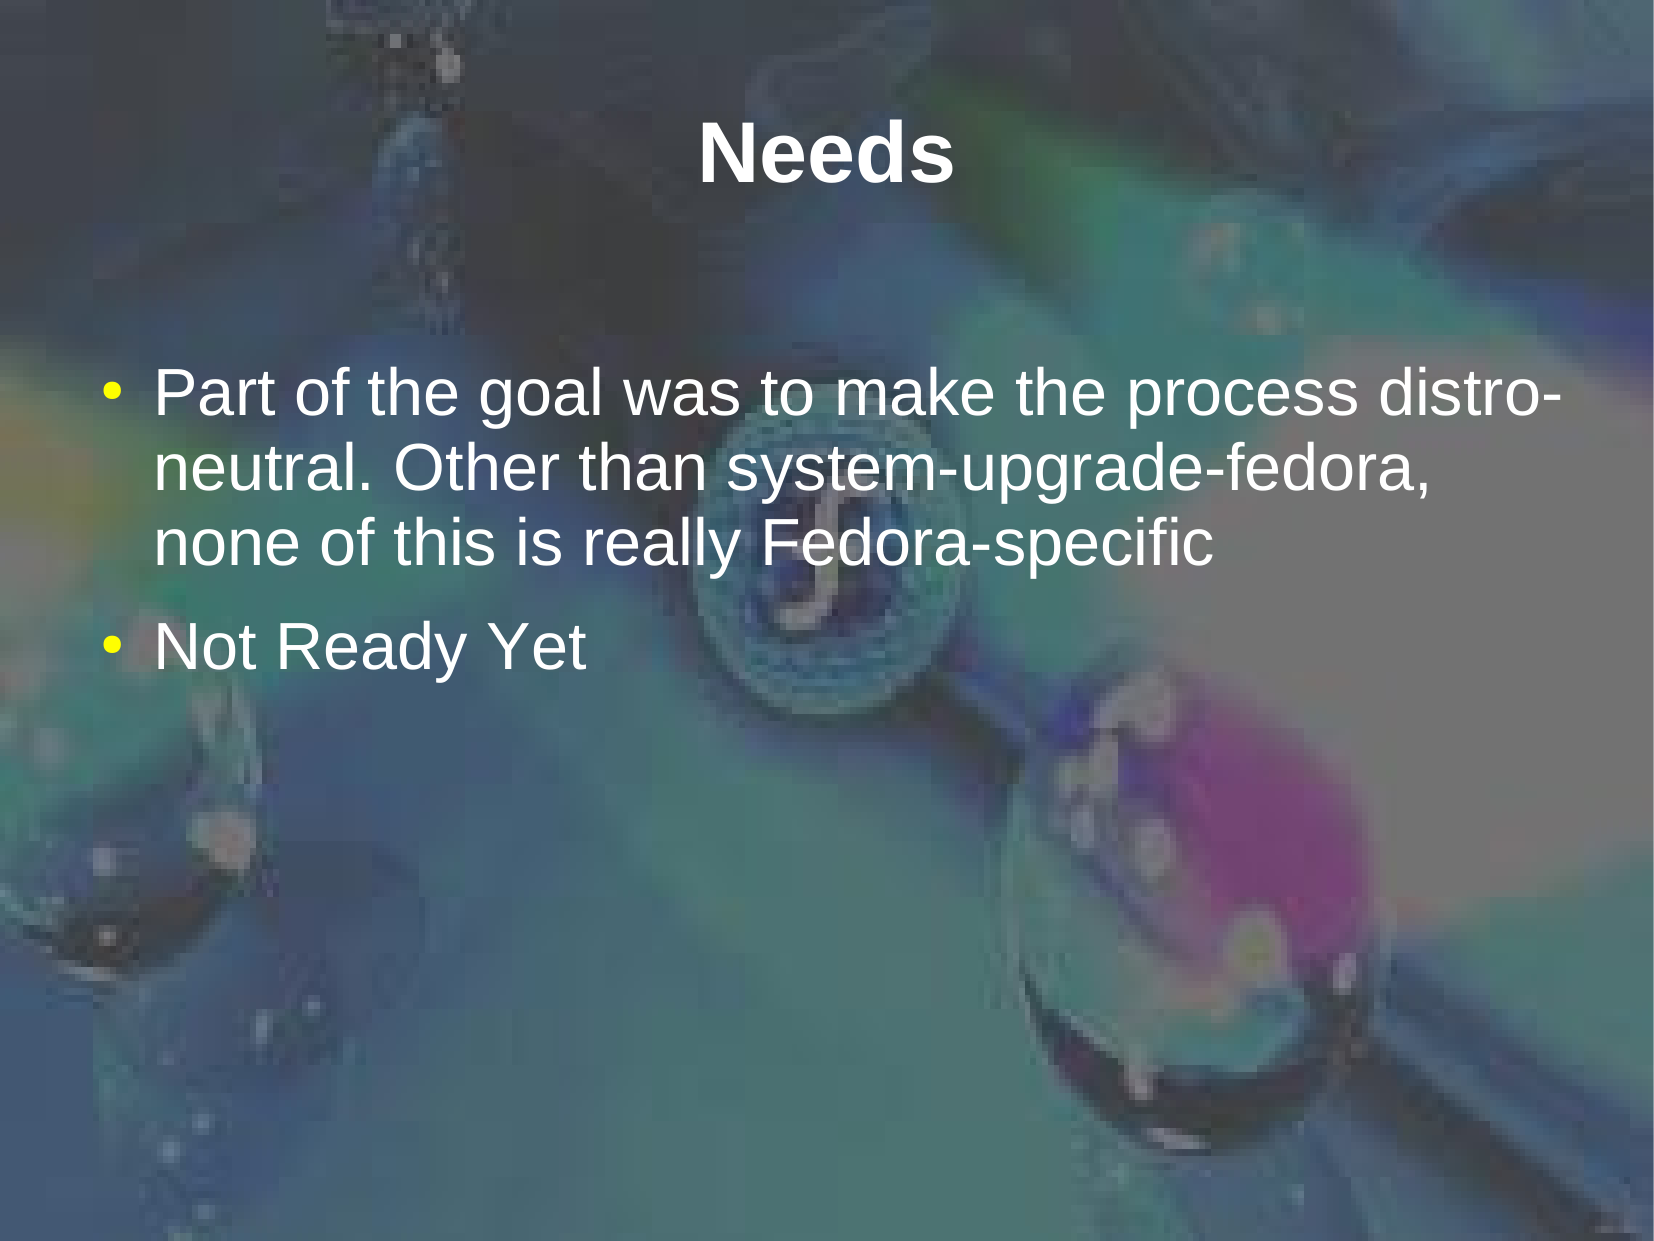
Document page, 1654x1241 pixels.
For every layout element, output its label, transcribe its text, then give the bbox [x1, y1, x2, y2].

list Part of the goal was to make the process distro-neutral. Other than system-upgrade-fedora, none of this is really Fedora-specific Not Ready Yet [82, 355, 1571, 1060]
title Needs [82, 49, 1571, 257]
picture [0, 0, 1654, 1241]
